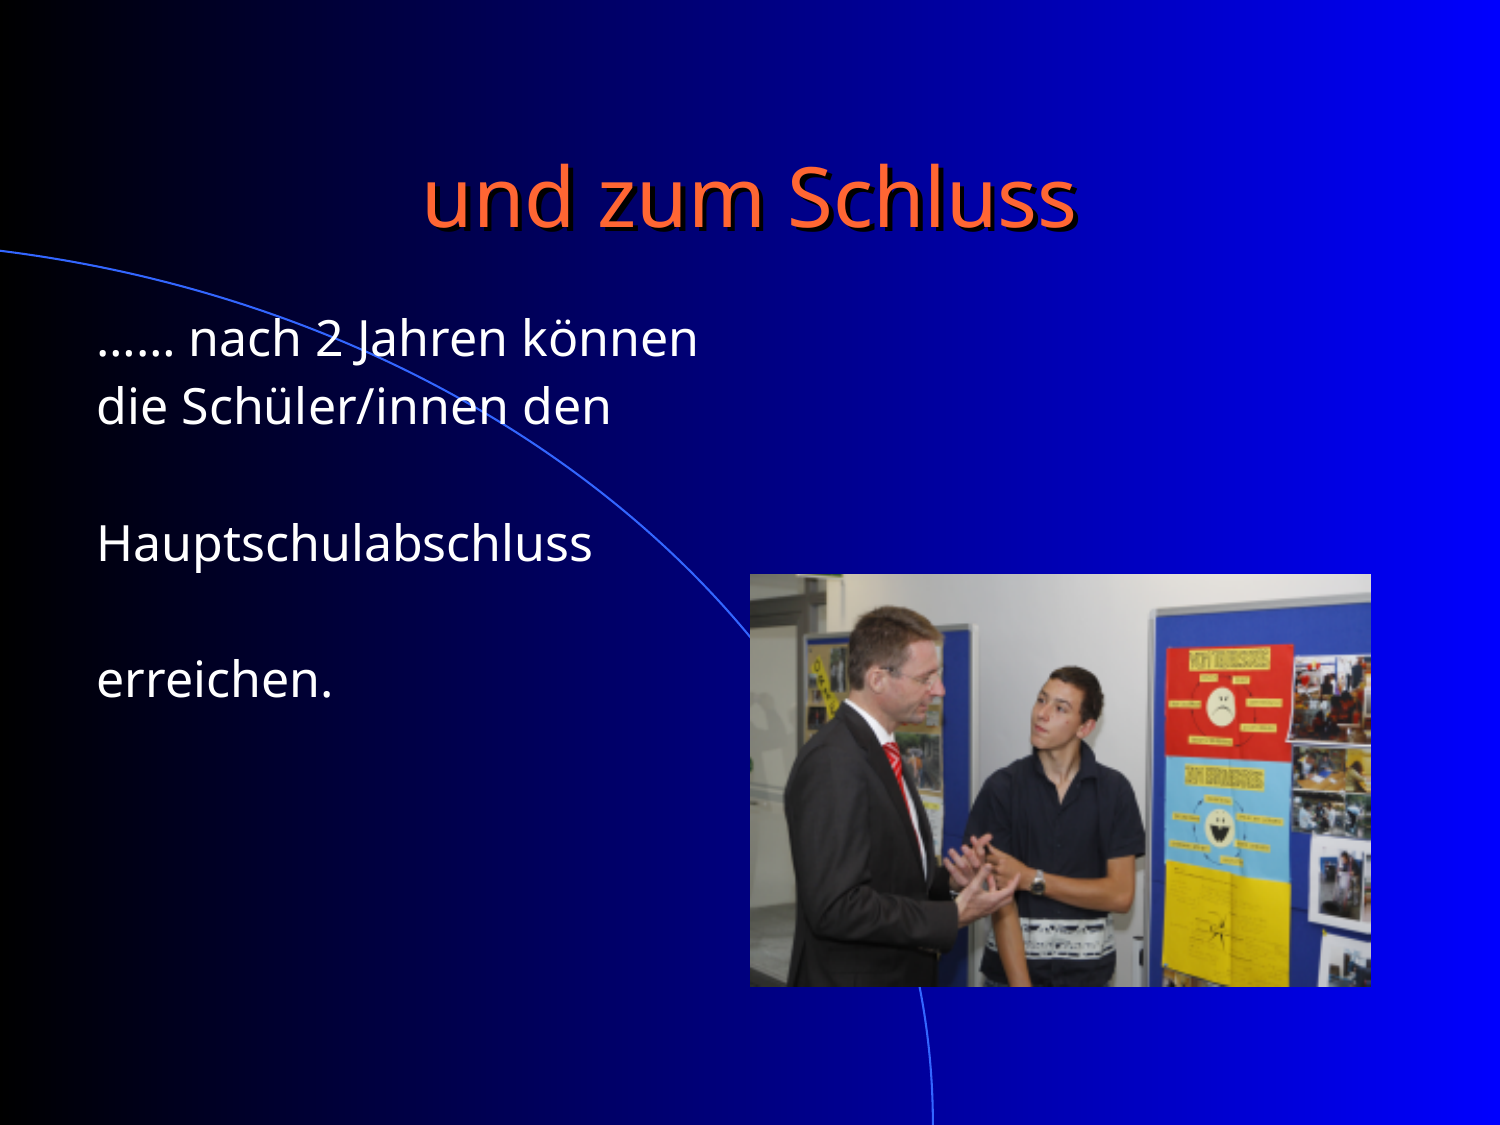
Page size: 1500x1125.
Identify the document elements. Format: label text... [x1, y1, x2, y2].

title und zum Schluss [112, 99, 1388, 288]
picture [750, 574, 1371, 987]
text_box …… nach 2 Jahren können die Schüler/innen den Hauptschulabschluss erreichen. [81, 295, 739, 869]
